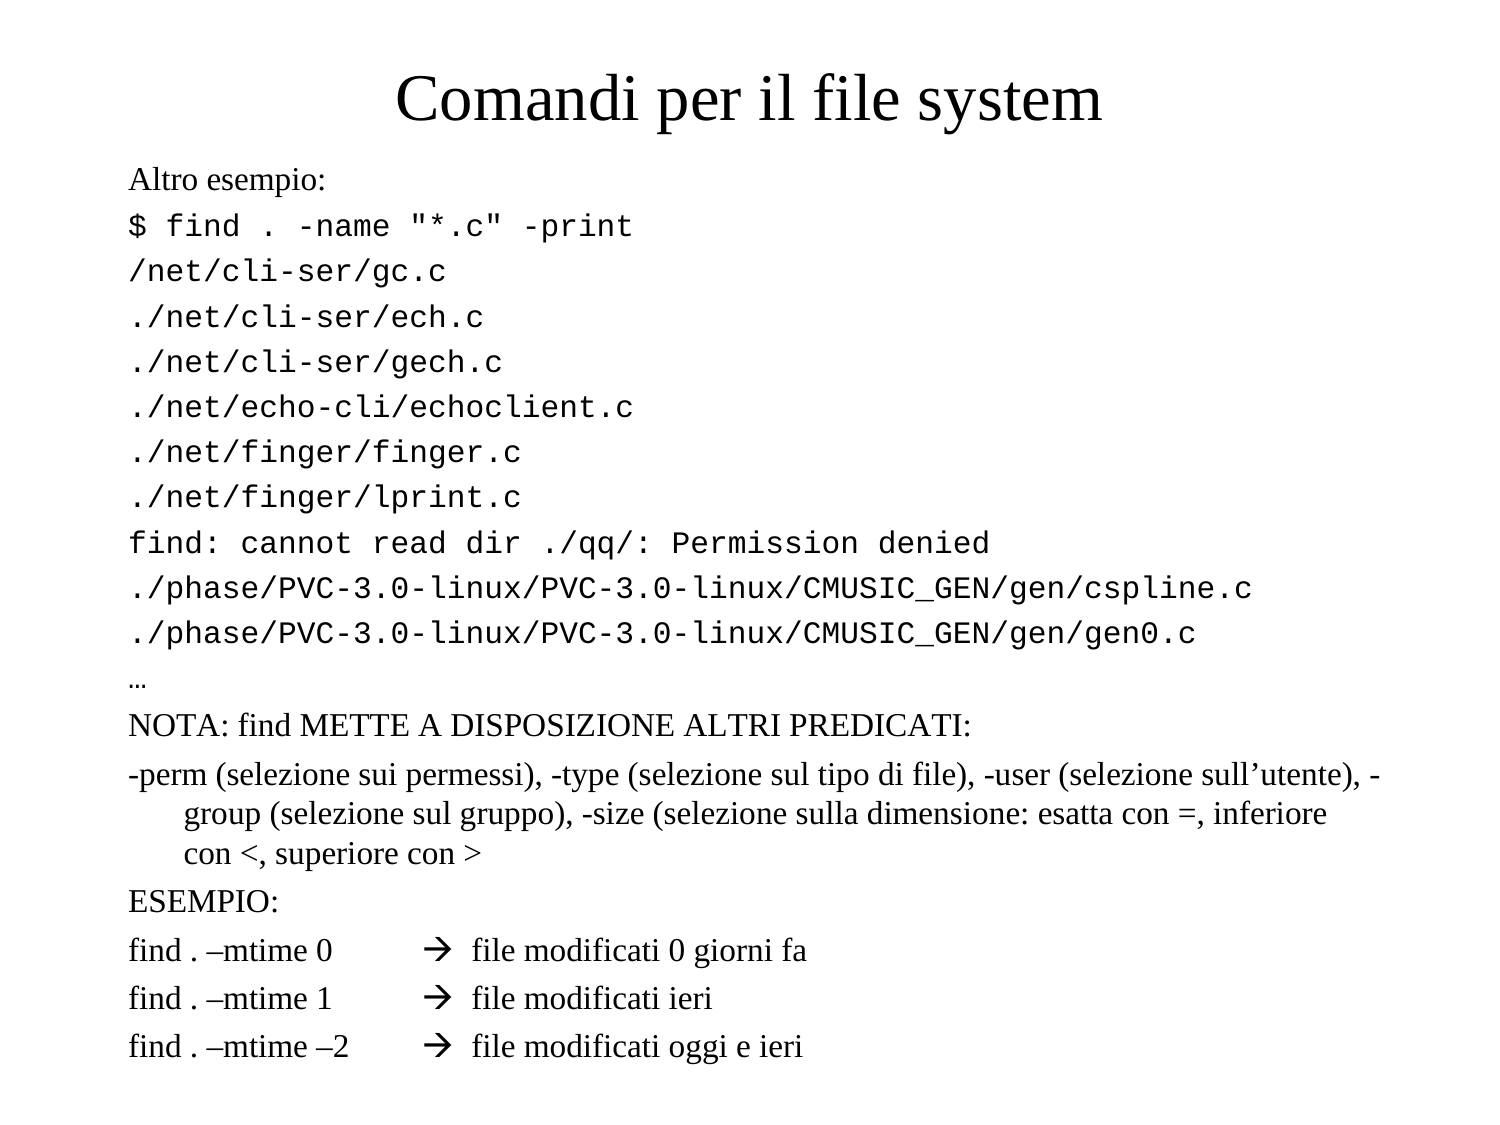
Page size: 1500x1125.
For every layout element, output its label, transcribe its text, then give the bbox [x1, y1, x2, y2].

list Altro esempio: $ find . -name "*.c" -print /net/cli-ser/gc.c ./net/cli-ser/ech.c ./net/cli-ser/gech.c ./net/echo-cli/echoclient.c ./net/finger/finger.c ./net/finger/lprint.c find: cannot read dir ./qq/: Permission denied ./phase/PVC-3.0-linux/PVC-3.0-linux/CMUSIC_GEN/gen/cspline.c ./phase/PVC-3.0-linux/PVC-3.0-linux/CMUSIC_GEN/gen/gen0.c … NOTA: find METTE A DISPOSIZIONE ALTRI PREDICATI: -perm (selezione sui permessi), -type (selezione sul tipo di file), -user (selezione sull’utente), -group (selezione sul gruppo), -size (selezione sulla dimensione: esatta con =, inferiore con <, superiore con > ESEMPIO: find . –mtime 0  file modificati 0 giorni fa find . –mtime 1  file modificati ieri find . –mtime –2  file modificati oggi e ieri [112, 149, 1401, 1125]
title Comandi per il file system [112, 0, 1388, 149]
